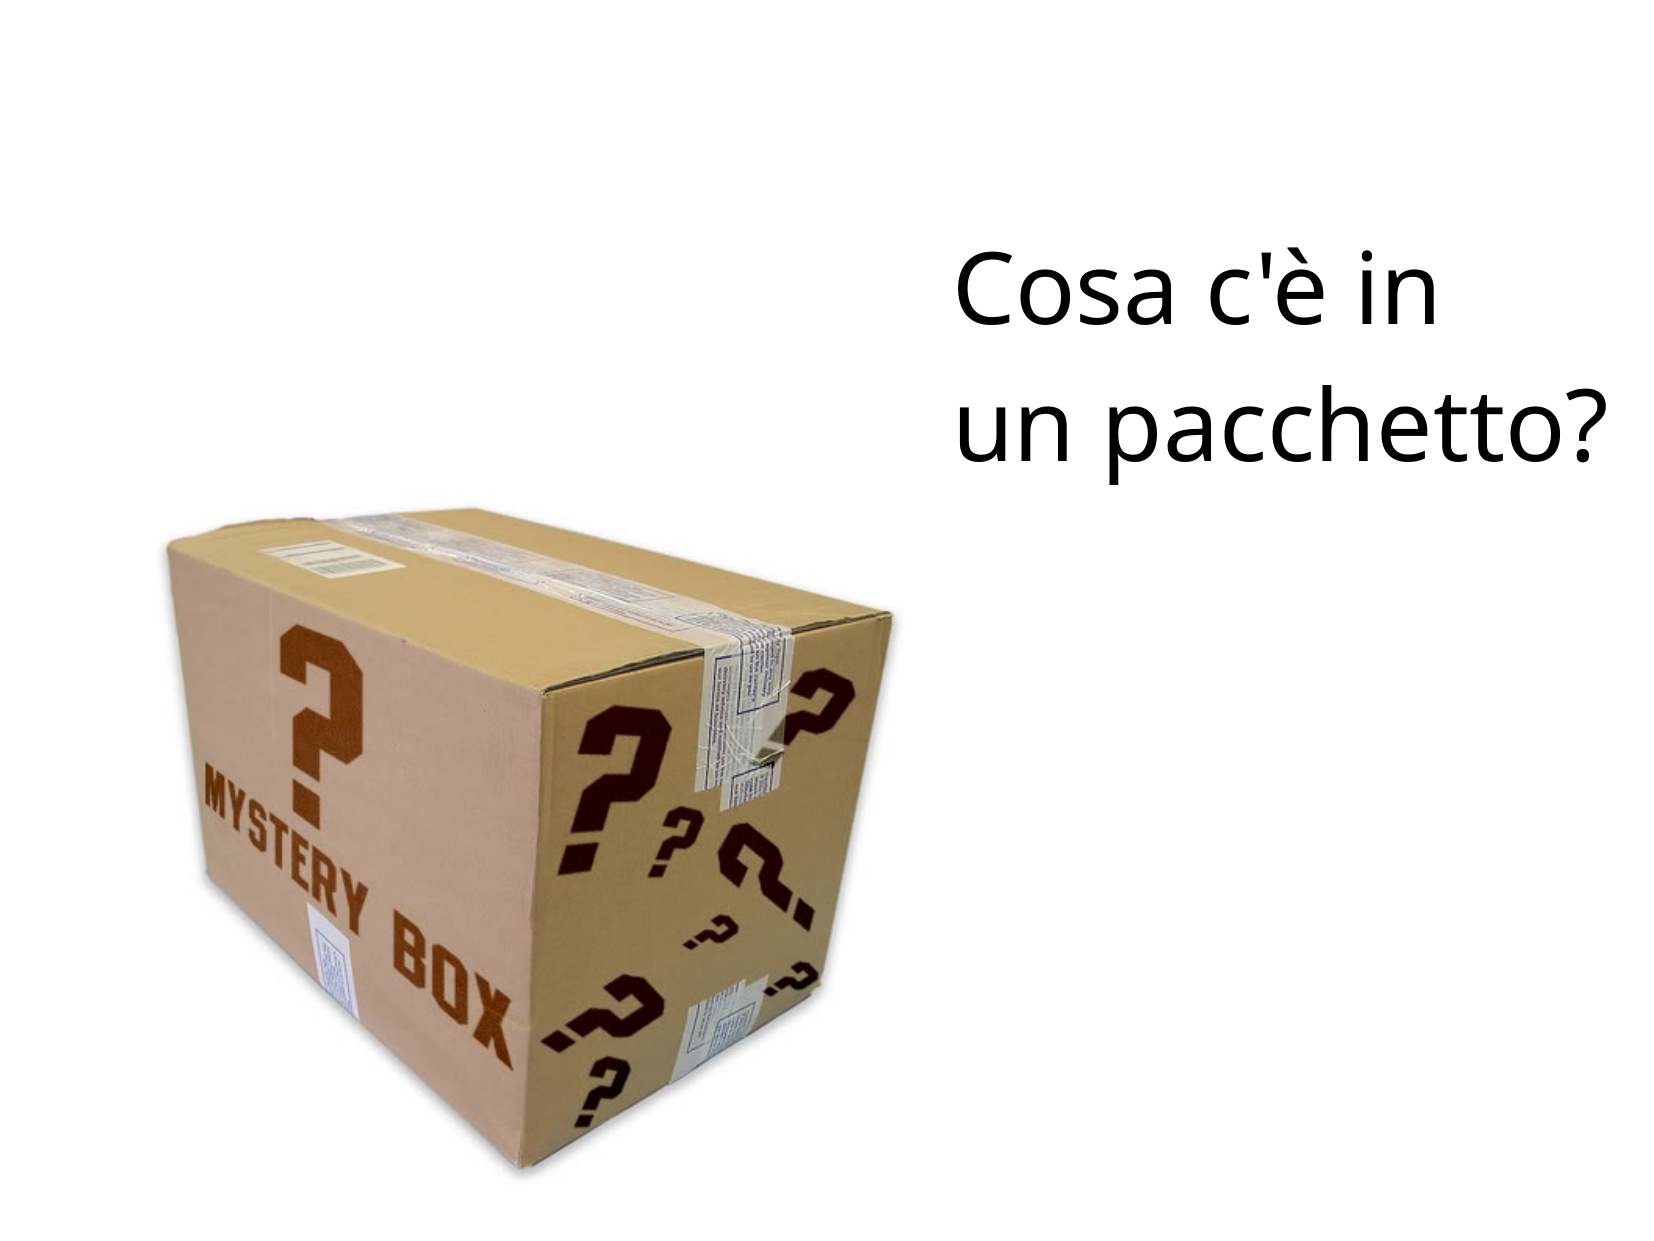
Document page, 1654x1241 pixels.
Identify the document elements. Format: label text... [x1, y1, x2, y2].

picture [140, 480, 922, 1191]
text_box Cosa c'è in un pacchetto? [937, 210, 1654, 451]
